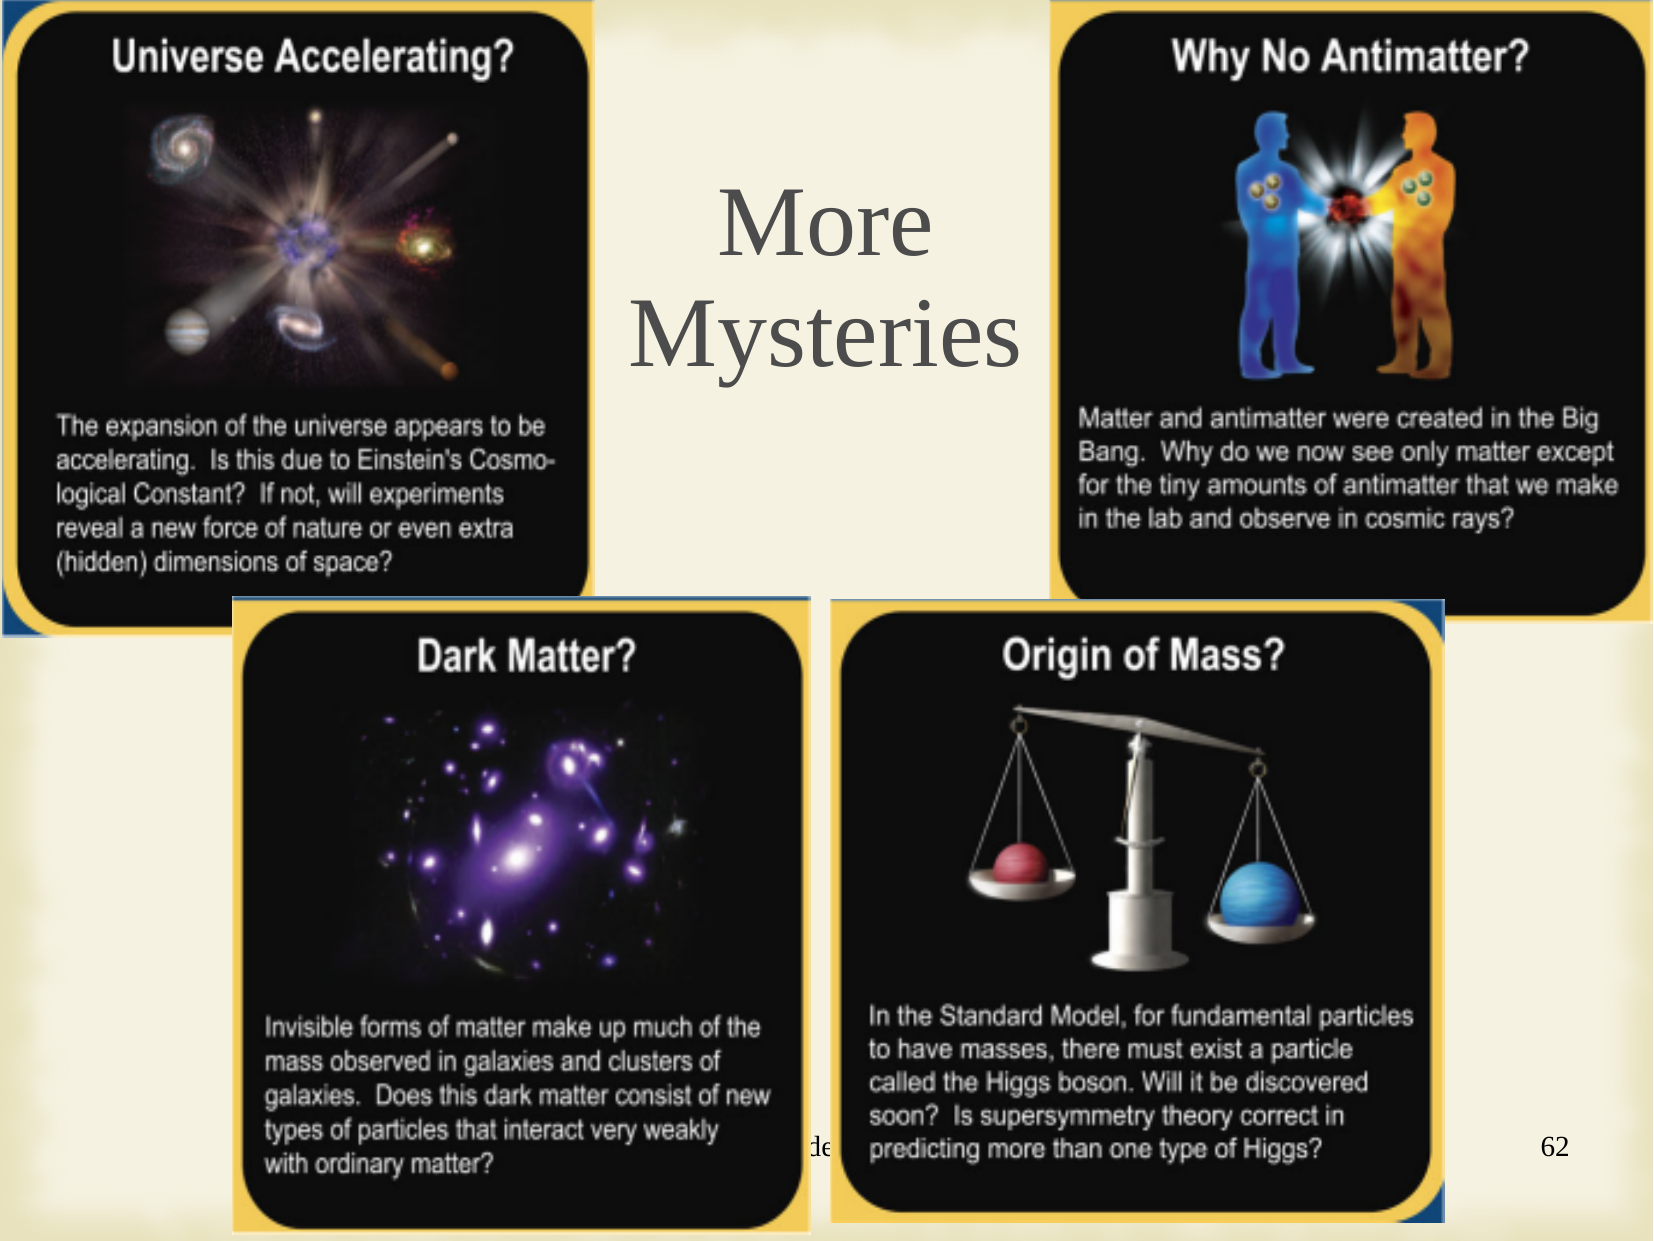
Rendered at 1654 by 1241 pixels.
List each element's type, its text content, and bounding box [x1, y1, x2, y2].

title More Mysteries [595, 166, 1049, 388]
picture [0, 0, 1654, 1241]
